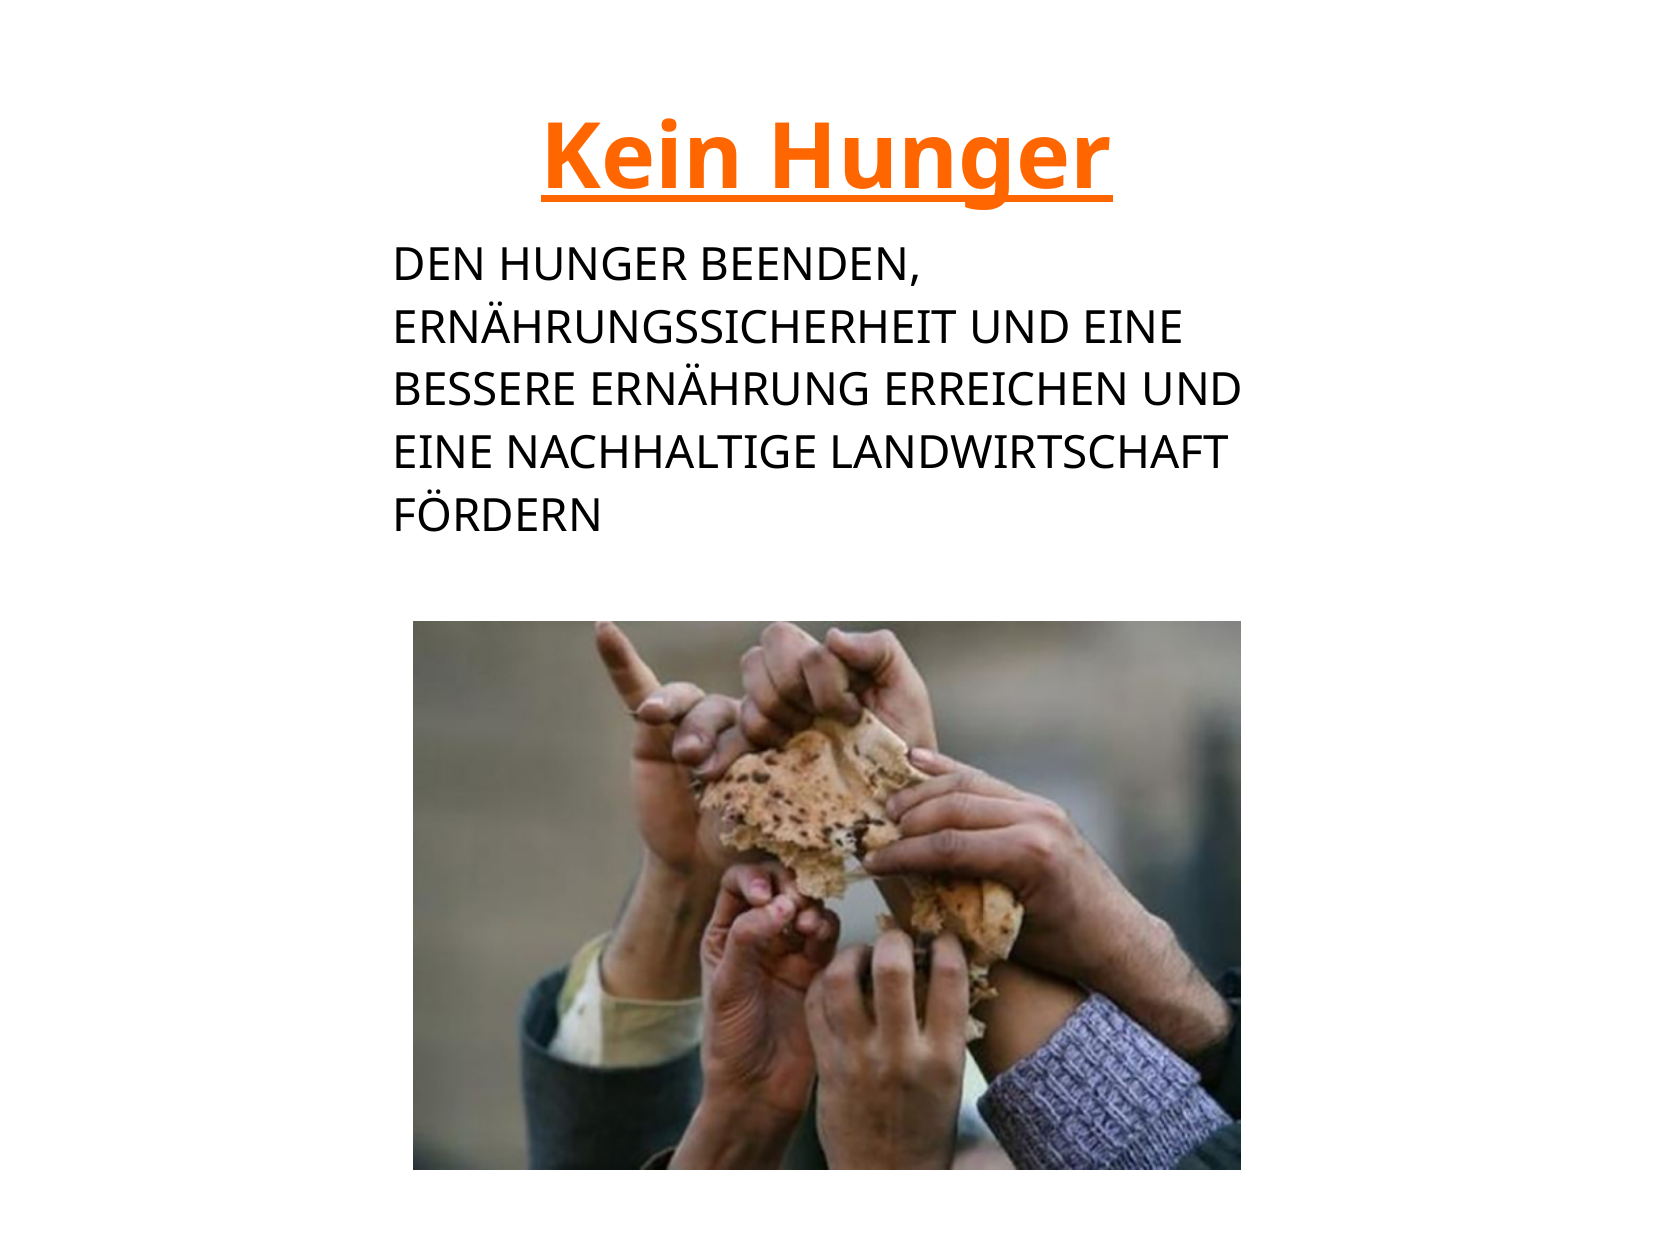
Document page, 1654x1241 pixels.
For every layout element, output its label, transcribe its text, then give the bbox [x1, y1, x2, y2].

title Kein Hunger [82, 49, 1571, 257]
picture [413, 621, 1241, 1170]
text_box DEN HUNGER BEENDEN, ERNÄHRUNGSSICHERHEIT UND EINE BESSERE ERNÄHRUNG ERREICHEN UND EINE NACHHALTIGE LANDWIRTSCHAFT FÖRDERN [377, 224, 1300, 618]
